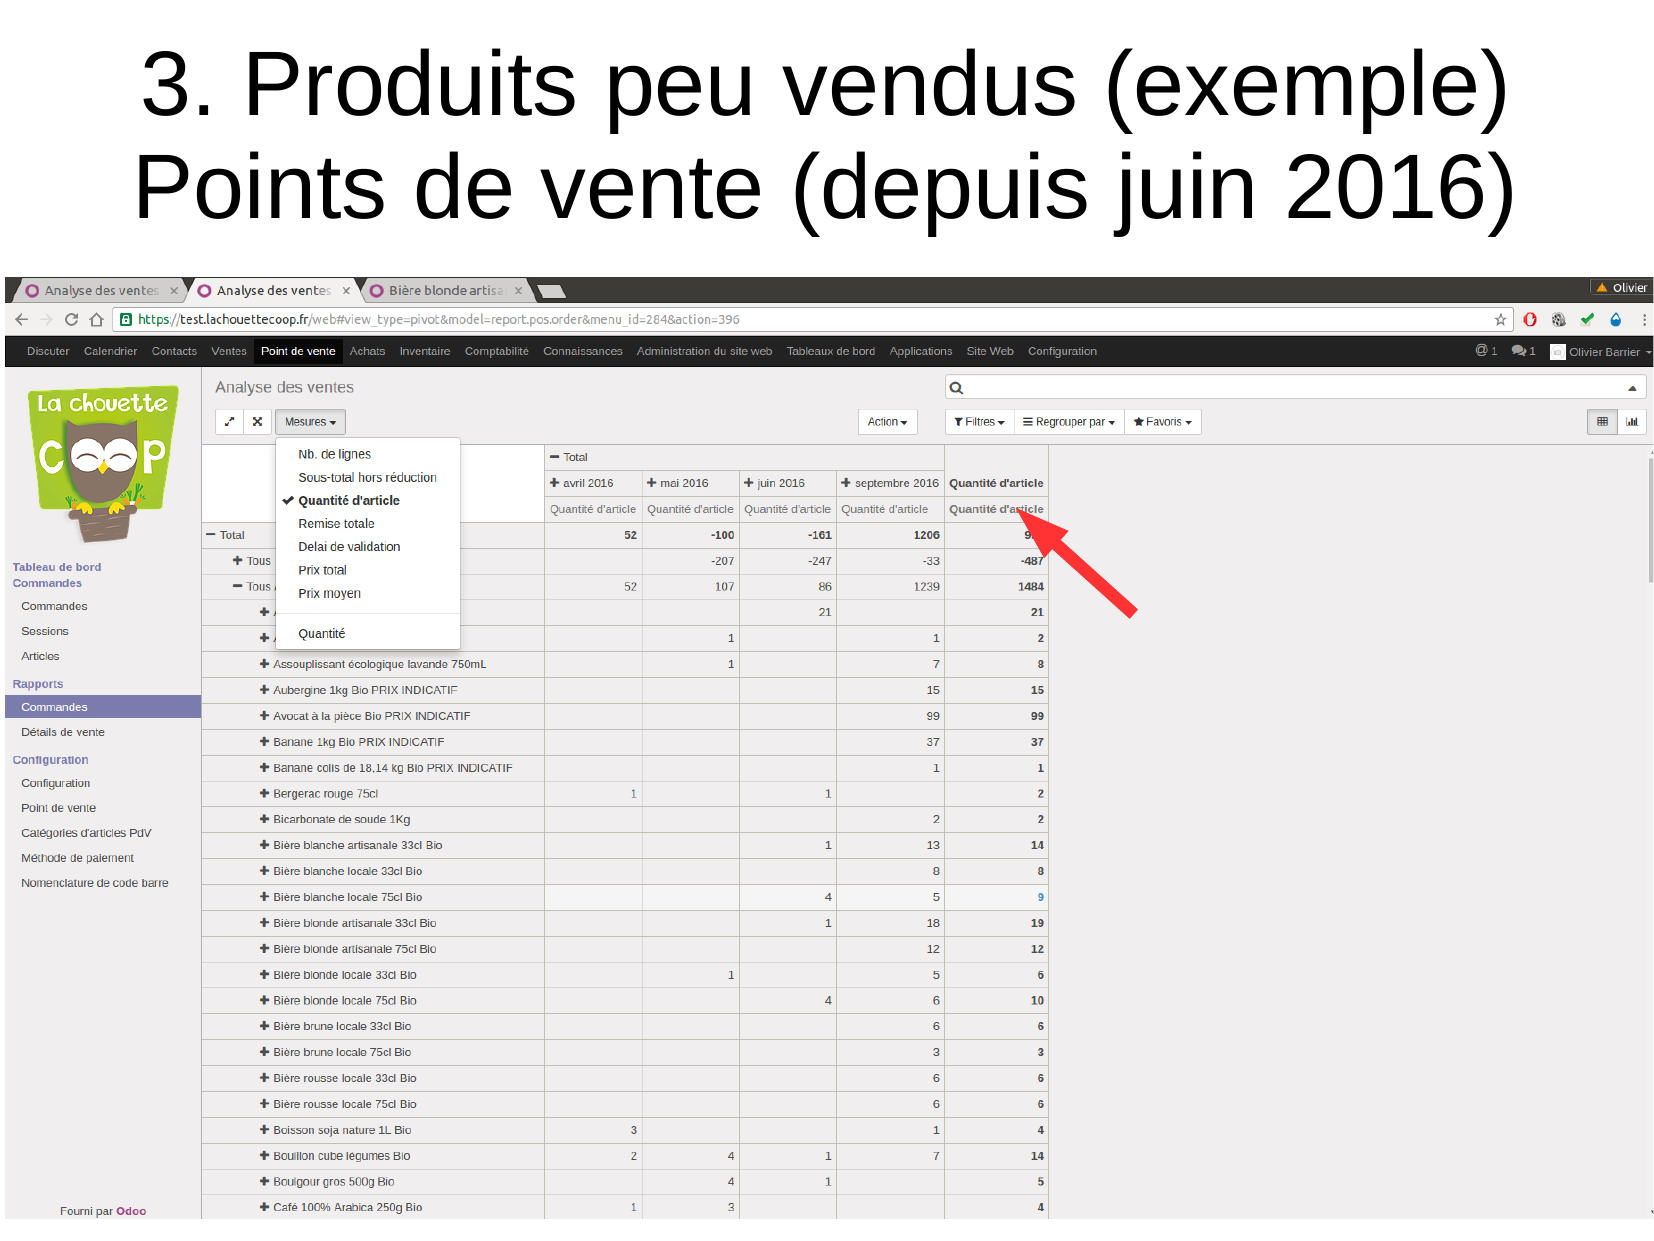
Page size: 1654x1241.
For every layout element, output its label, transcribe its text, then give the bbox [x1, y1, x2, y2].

picture [5, 277, 1654, 1219]
title 3. Produits peu vendus (exemple) Points de vente (depuis juin 2016) [82, 31, 1571, 239]
